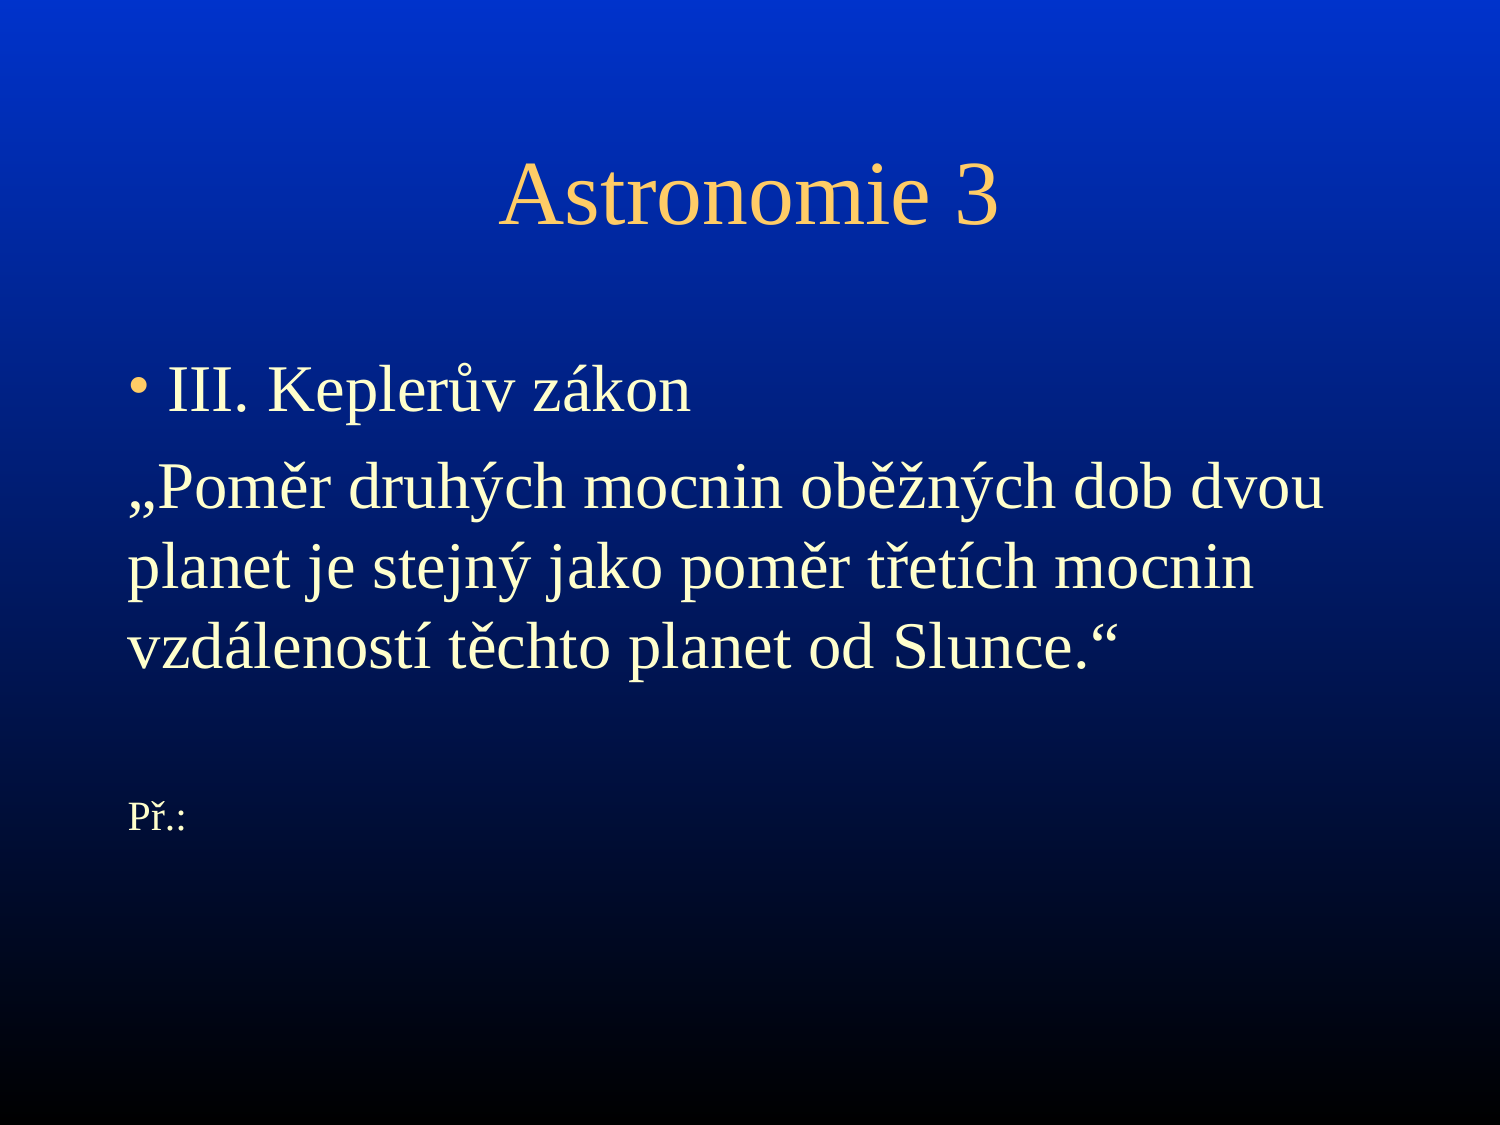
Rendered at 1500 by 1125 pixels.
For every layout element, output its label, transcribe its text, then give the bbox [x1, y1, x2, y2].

title Astronomie 3 [112, 37, 1388, 250]
list III. Keplerův zákon „Poměr druhých mocnin oběžných dob dvou planet je stejný jako poměr třetích mocnin vzdáleností těchto planet od Slunce.“ Př.: [112, 337, 1388, 1013]
